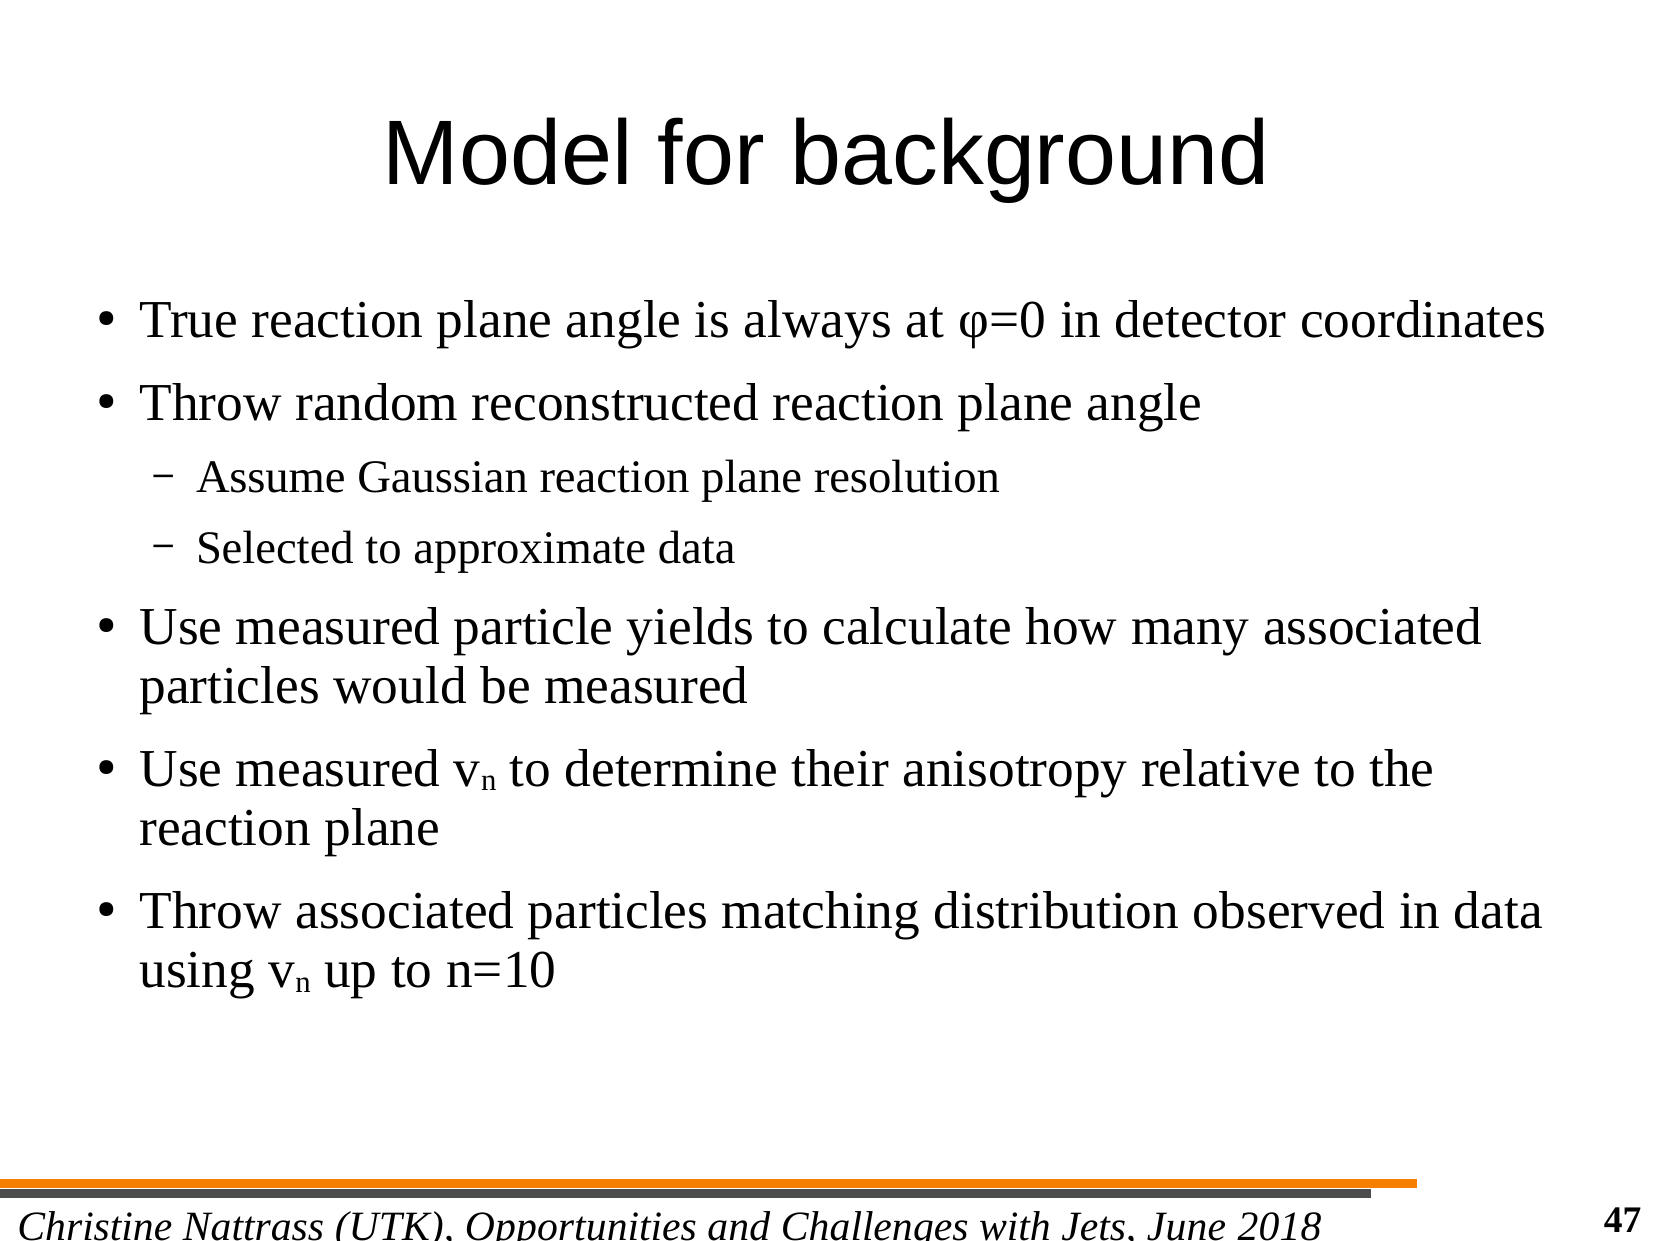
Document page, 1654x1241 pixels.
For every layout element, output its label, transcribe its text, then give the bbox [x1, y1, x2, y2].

list True reaction plane angle is always at φ=0 in detector coordinates Throw random reconstructed reaction plane angle Assume Gaussian reaction plane resolution Selected to approximate data Use measured particle yields to calculate how many associated particles would be measured Use measured vn to determine their anisotropy relative to the reaction plane Throw associated particles matching distribution observed in data using vn up to n=10 [82, 290, 1571, 1010]
title Model for background [82, 49, 1571, 257]
